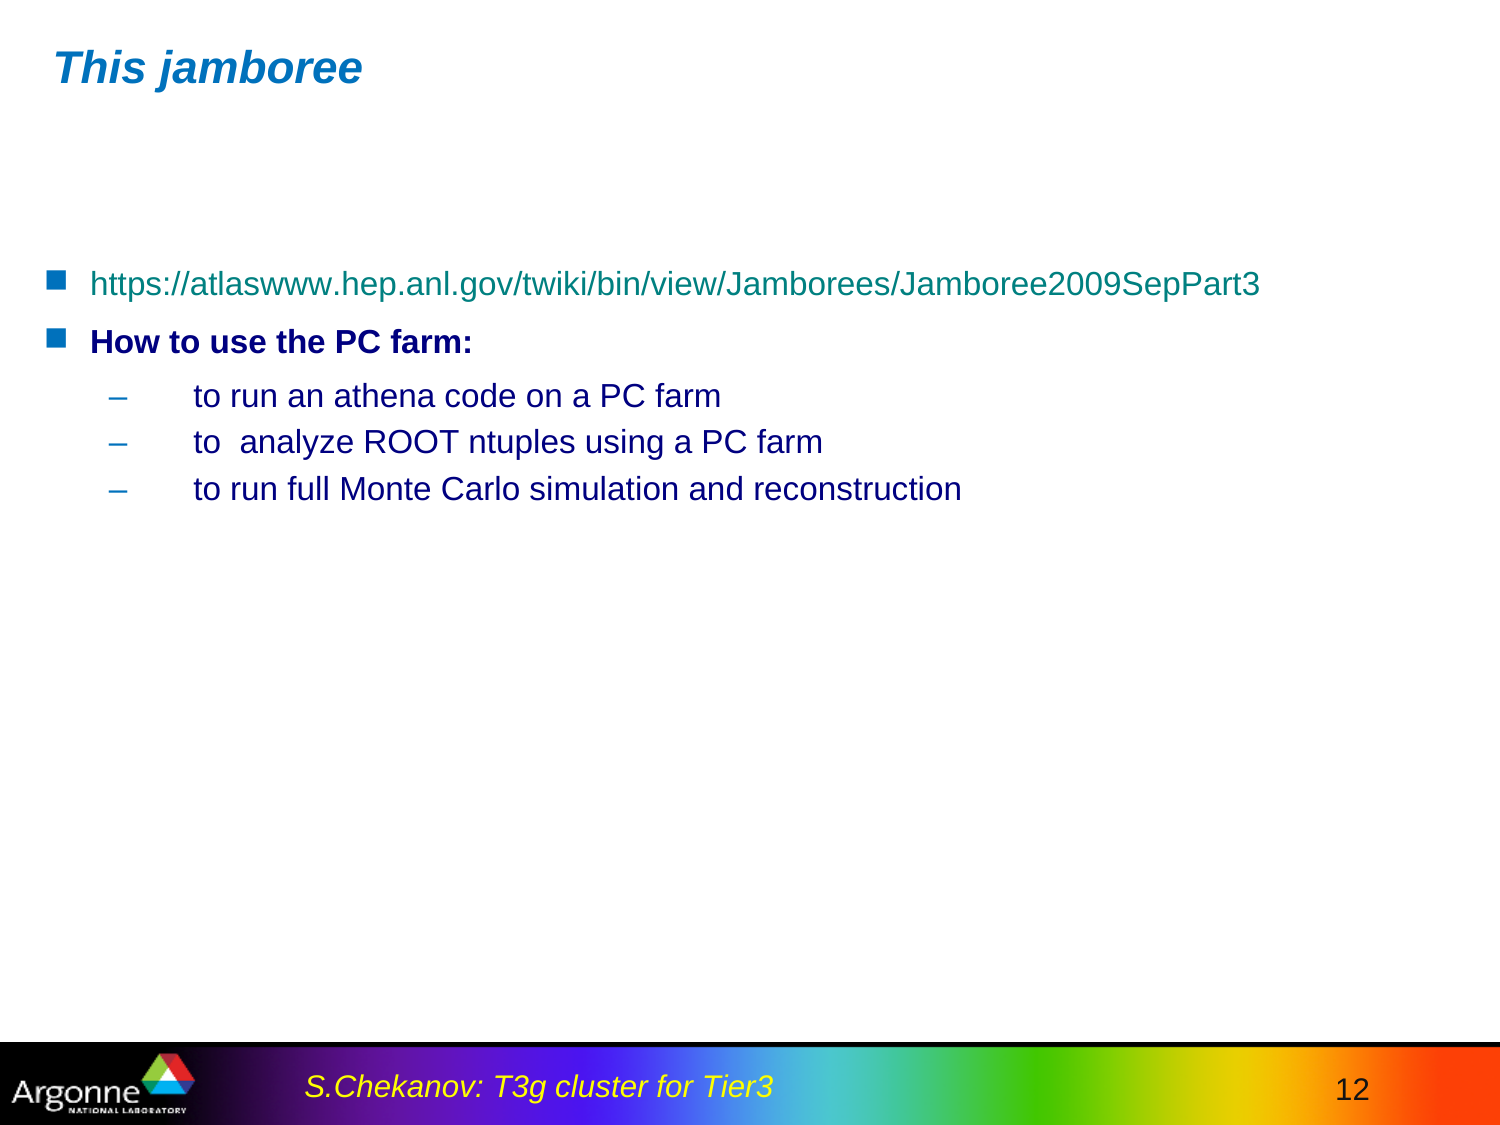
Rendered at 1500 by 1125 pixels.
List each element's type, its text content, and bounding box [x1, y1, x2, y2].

list https://atlaswww.hep.anl.gov/twiki/bin/view/Jamborees/Jamboree2009SepPart3 How to use the PC farm: to run an athena code on a PC farm to analyze ROOT ntuples using a PC farm to run full Monte Carlo simulation and reconstruction [43, 265, 1441, 1028]
title This jamboree [52, 33, 1358, 99]
picture [0, 1042, 1500, 1125]
